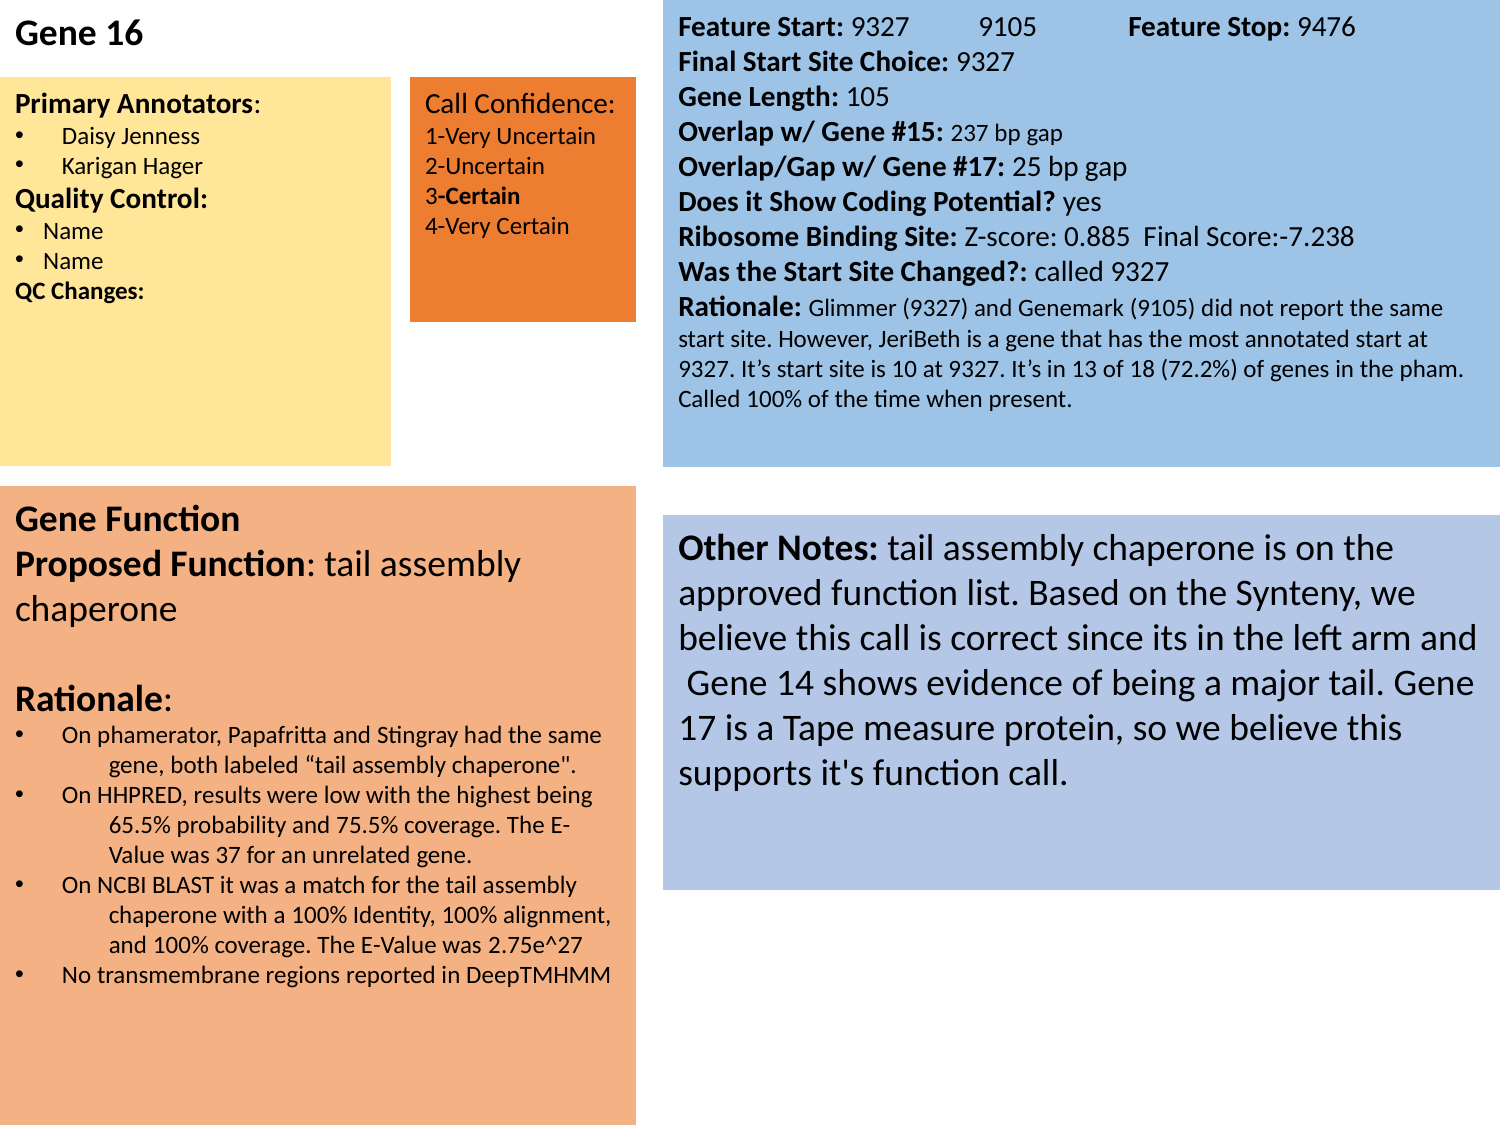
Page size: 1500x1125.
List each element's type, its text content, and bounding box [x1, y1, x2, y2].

text_box Gene 16 [0, 0, 160, 61]
text_box Feature Start: 9327 9105 Feature Stop: 9476 Final Start Site Choice: 9327 Gene Length: 105 Overlap w/ Gene #15: 237 bp gap Overlap/Gap w/ Gene #17: 25 bp gap Does it Show Coding Potential? yes Ribosome Binding Site: Z-score: 0.885 Final Score:-7.238 Was the Start Site Changed?: called 9327 Rationale: Glimmer (9327) and Genemark (9105) did not report the same start site. However, JeriBeth is a gene that has the most annotated start at 9327. It’s start site is 10 at 9327. It’s in 13 of 18 (72.2%) of genes in the pham. Called 100% of the time when present. [663, 0, 1500, 467]
text_box Other Notes: tail assembly chaperone is on the approved function list. Based on the Synteny, we believe this call is correct since its in the left arm and Gene 14 shows evidence of being a major tail. Gene 17 is a Tape measure protein, so we believe this supports it's function call. [663, 515, 1500, 890]
text_box Gene Function Proposed Function: tail assembly chaperone Rationale: On phamerator, Papafritta and Stingray had the same gene, both labeled “tail assembly chaperone". On HHPRED, results were low with the highest being 65.5% probability and 75.5% coverage. The E-Value was 37 for an unrelated gene. On NCBI BLAST it was a match for the tail assembly chaperone with a 100% Identity, 100% alignment, and 100% coverage. The E-Value was 2.75e^27 No transmembrane regions reported in DeepTMHMM [0, 486, 636, 1125]
text_box Call Confidence: 1-Very Uncertain 2-Uncertain 3-Certain 4-Very Certain [410, 77, 636, 322]
text_box Primary Annotators: Daisy Jenness Karigan Hager Quality Control: Name Name QC Changes: [0, 77, 391, 466]
